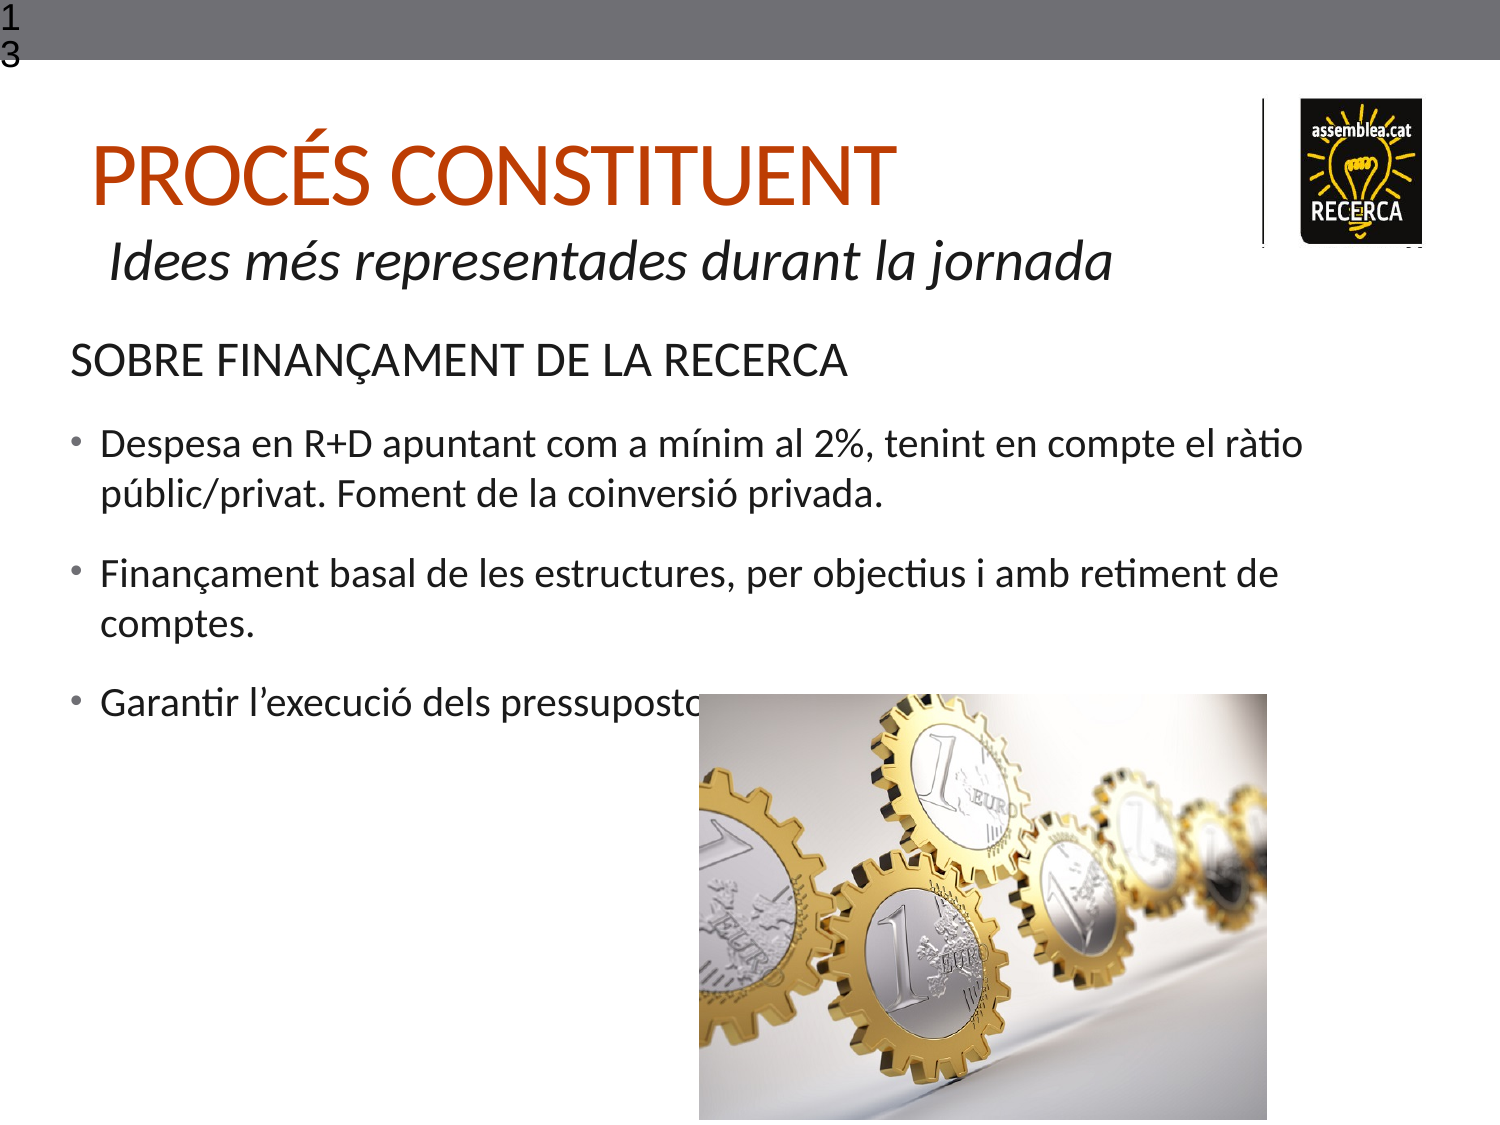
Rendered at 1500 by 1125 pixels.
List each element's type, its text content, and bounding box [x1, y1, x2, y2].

picture [1262, 90, 1429, 248]
picture [699, 694, 1267, 1120]
text_box Idees més representades durant la jornada [93, 215, 1131, 300]
list SOBRE FINANÇAMENT DE LA RECERCA Despesa en R+D apuntant com a mínim al 2%, tenint en compte el ràtio públic/privat. Foment de la coinversió privada. Finançament basal de les estructures, per objectius i amb retiment de comptes. Garantir l’execució dels pressupostos. [55, 318, 1432, 1035]
title PROCÉS CONSTITUENT [75, 87, 1425, 250]
